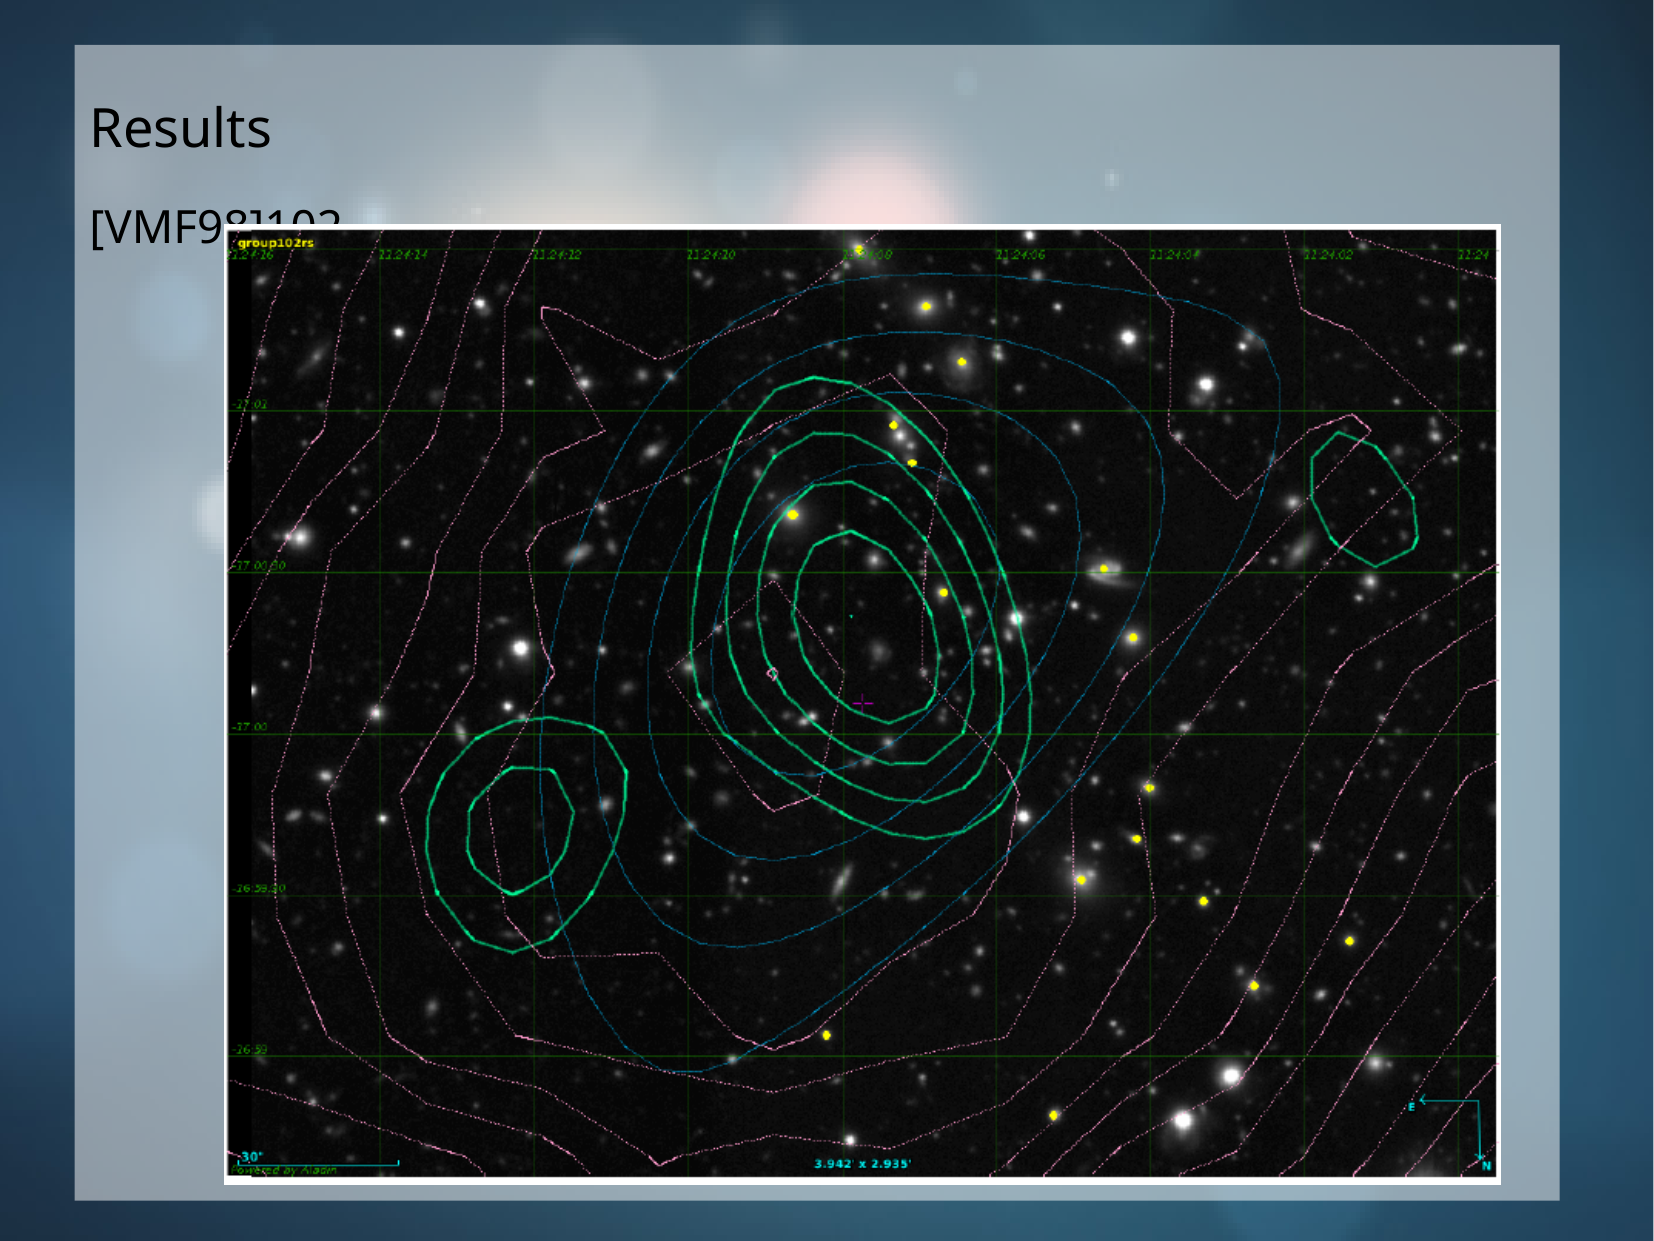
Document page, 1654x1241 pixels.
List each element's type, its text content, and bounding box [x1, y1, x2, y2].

picture [0, 0, 1654, 1241]
text_box Results [VMF98]102 [74, 44, 1560, 1201]
